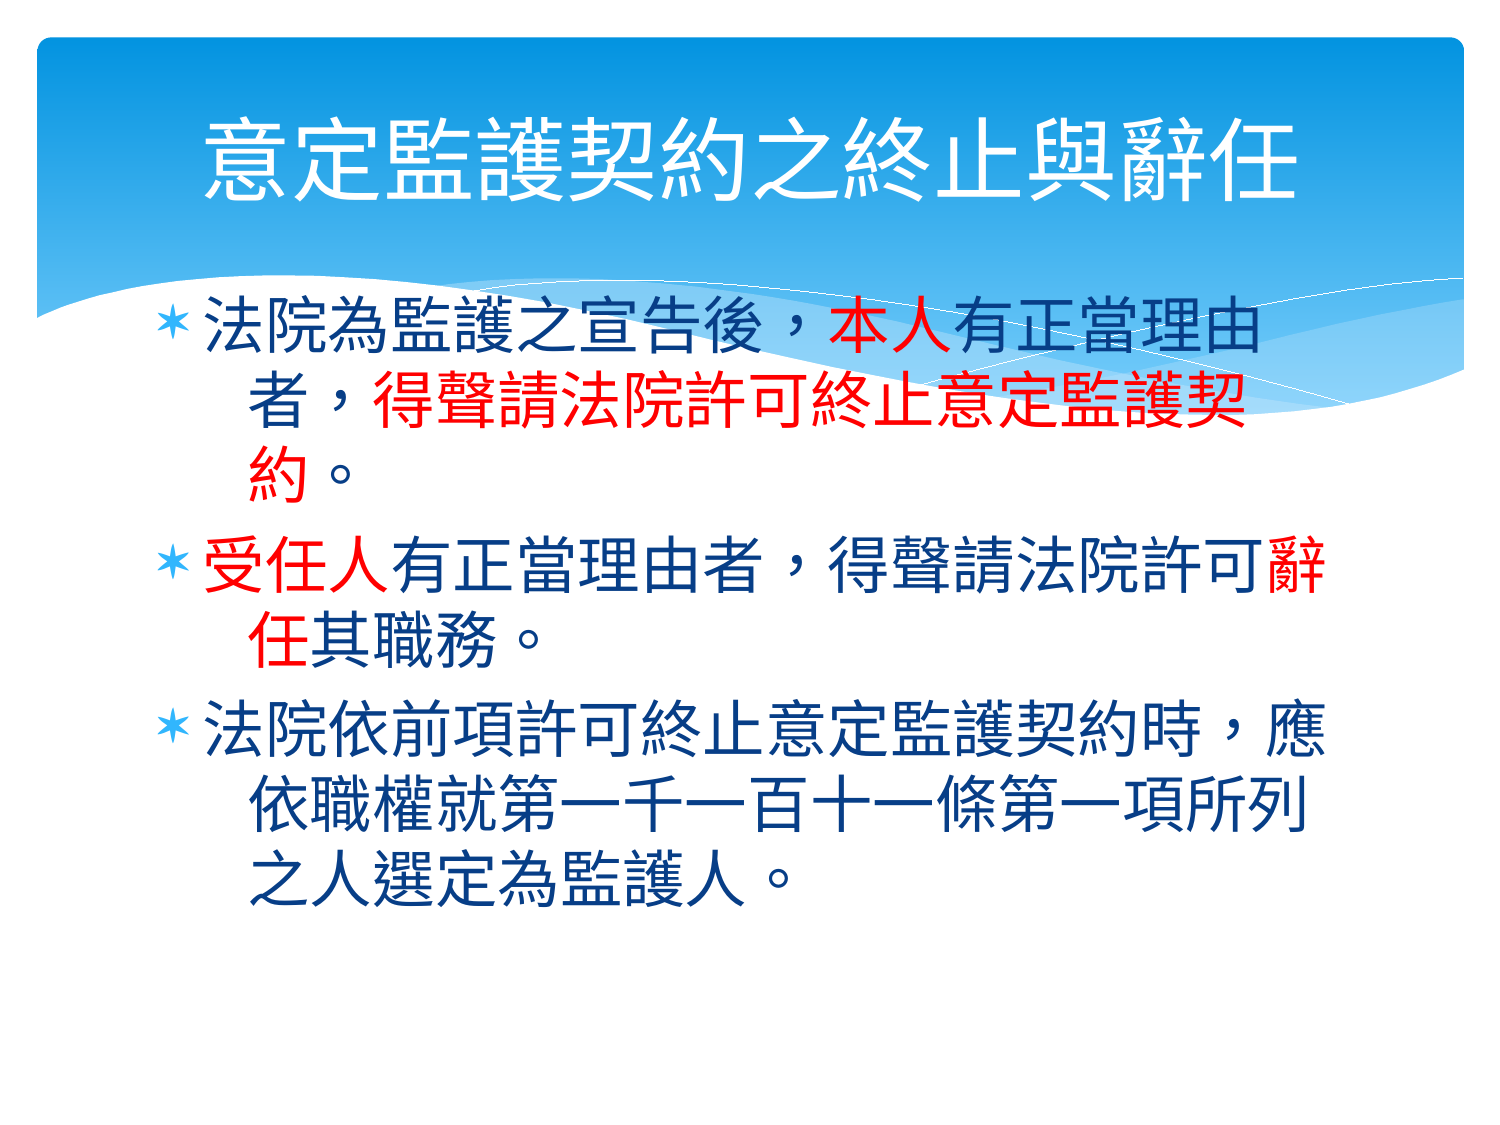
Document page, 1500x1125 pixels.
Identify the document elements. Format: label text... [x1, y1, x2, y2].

title 意定監護契約之終止與辭任 [75, 55, 1426, 261]
list 法院為監護之宣告後，本人有正當理由者，得聲請法院許可終止意定監護契約。 受任人有正當理由者，得聲請法院許可辭任其職務。 法院依前項許可終止意定監護契約時，應依職權就第一千一百十一條第一項所列之人選定為監護人。 [142, 278, 1359, 1005]
